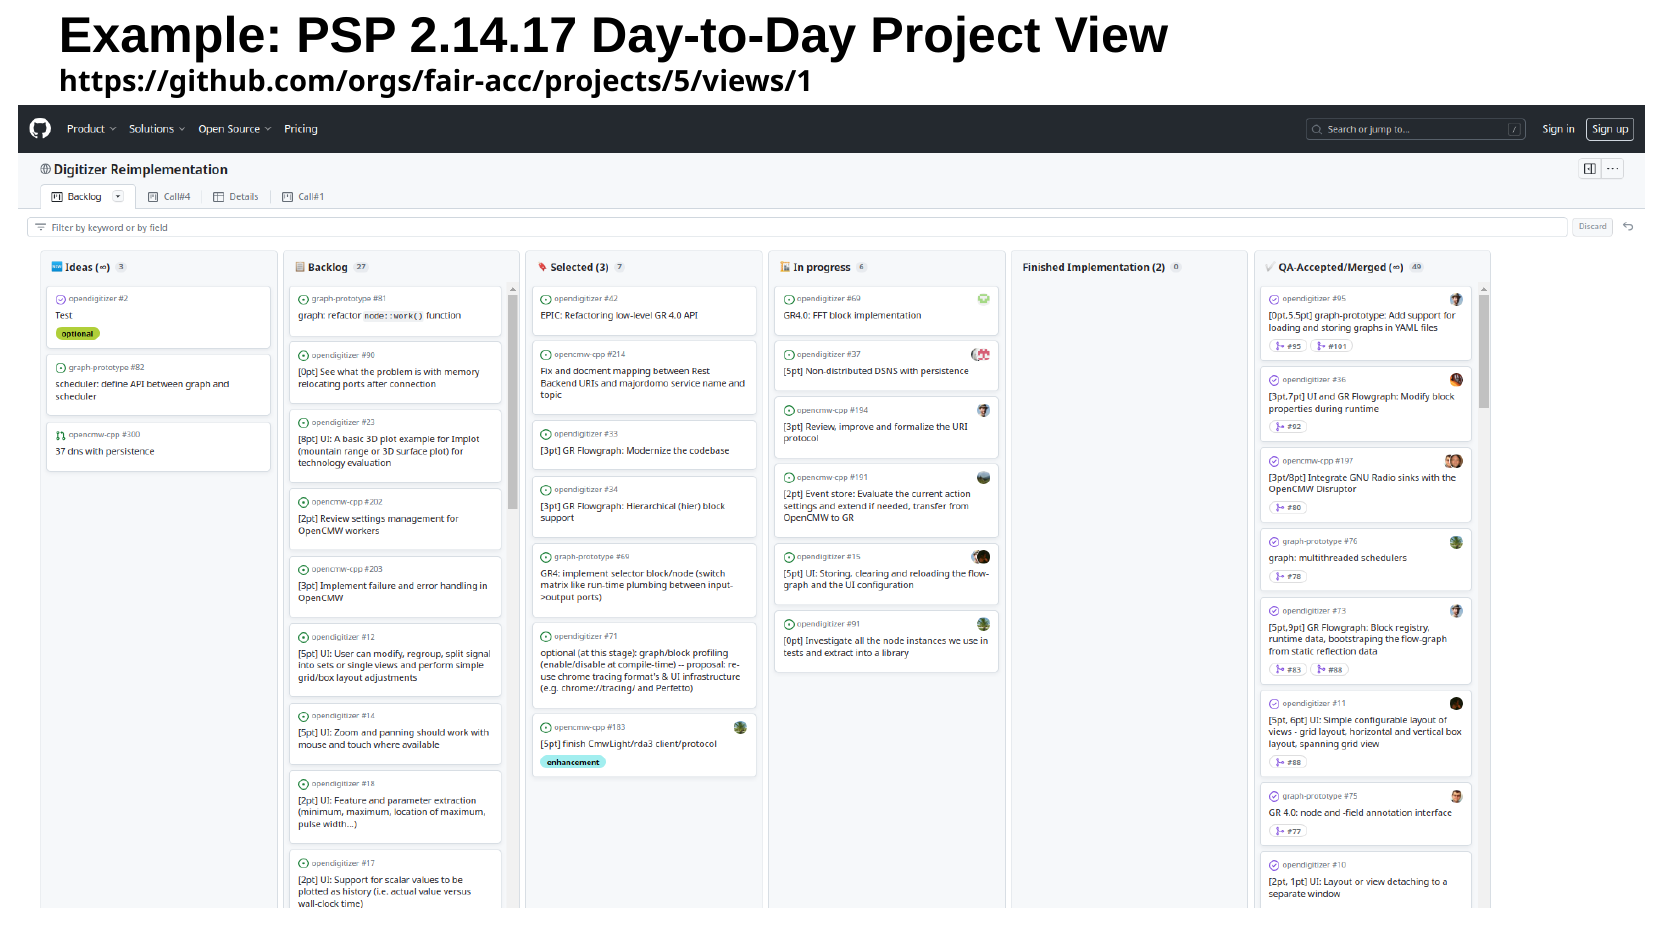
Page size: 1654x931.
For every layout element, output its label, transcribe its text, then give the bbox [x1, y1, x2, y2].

title Example: PSP 2.14.17 Day-to-Day Project View https://github.com/orgs/fair-acc/projects/5/views/1 [59, 5, 1638, 105]
picture [18, 105, 1645, 908]
